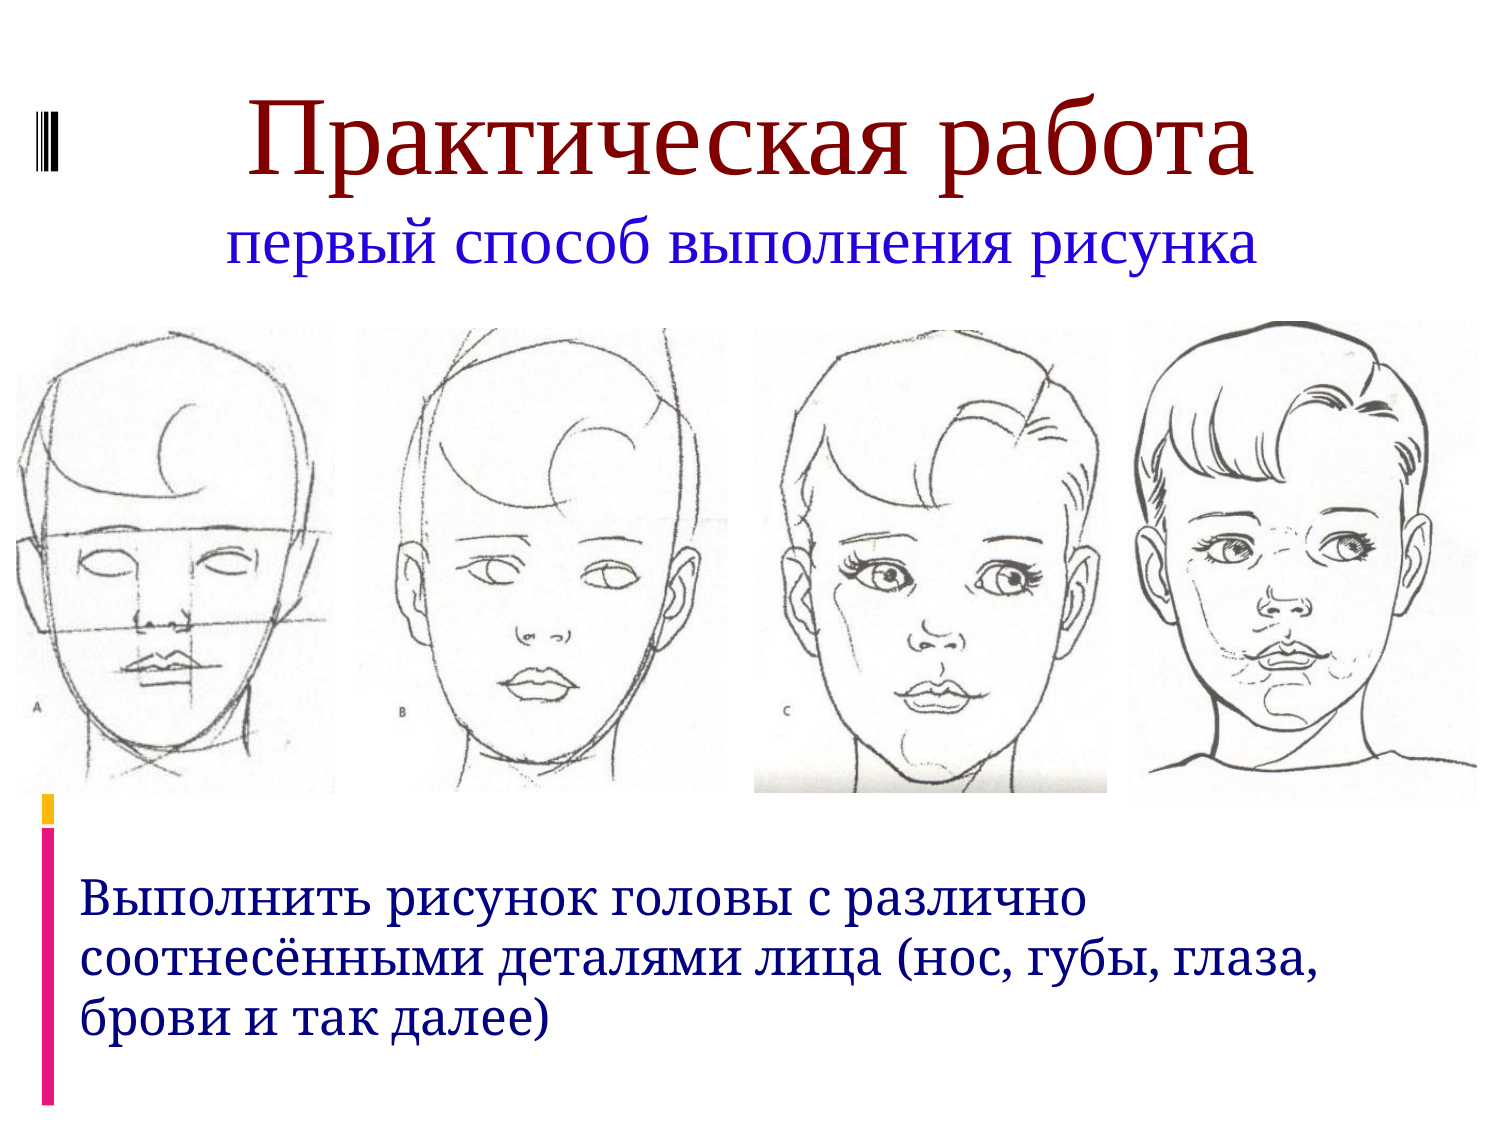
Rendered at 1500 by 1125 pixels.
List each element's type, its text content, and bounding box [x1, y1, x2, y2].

picture [1128, 321, 1477, 801]
picture [357, 328, 728, 792]
text_box Выполнить рисунок головы с различно соотнесёнными деталями лица (нос, губы, глаза, брови и так далее) [64, 857, 1436, 1053]
picture [16, 326, 335, 794]
picture [754, 330, 1107, 793]
title Практическая работа первый способ выполнения рисунка [76, 54, 1427, 325]
